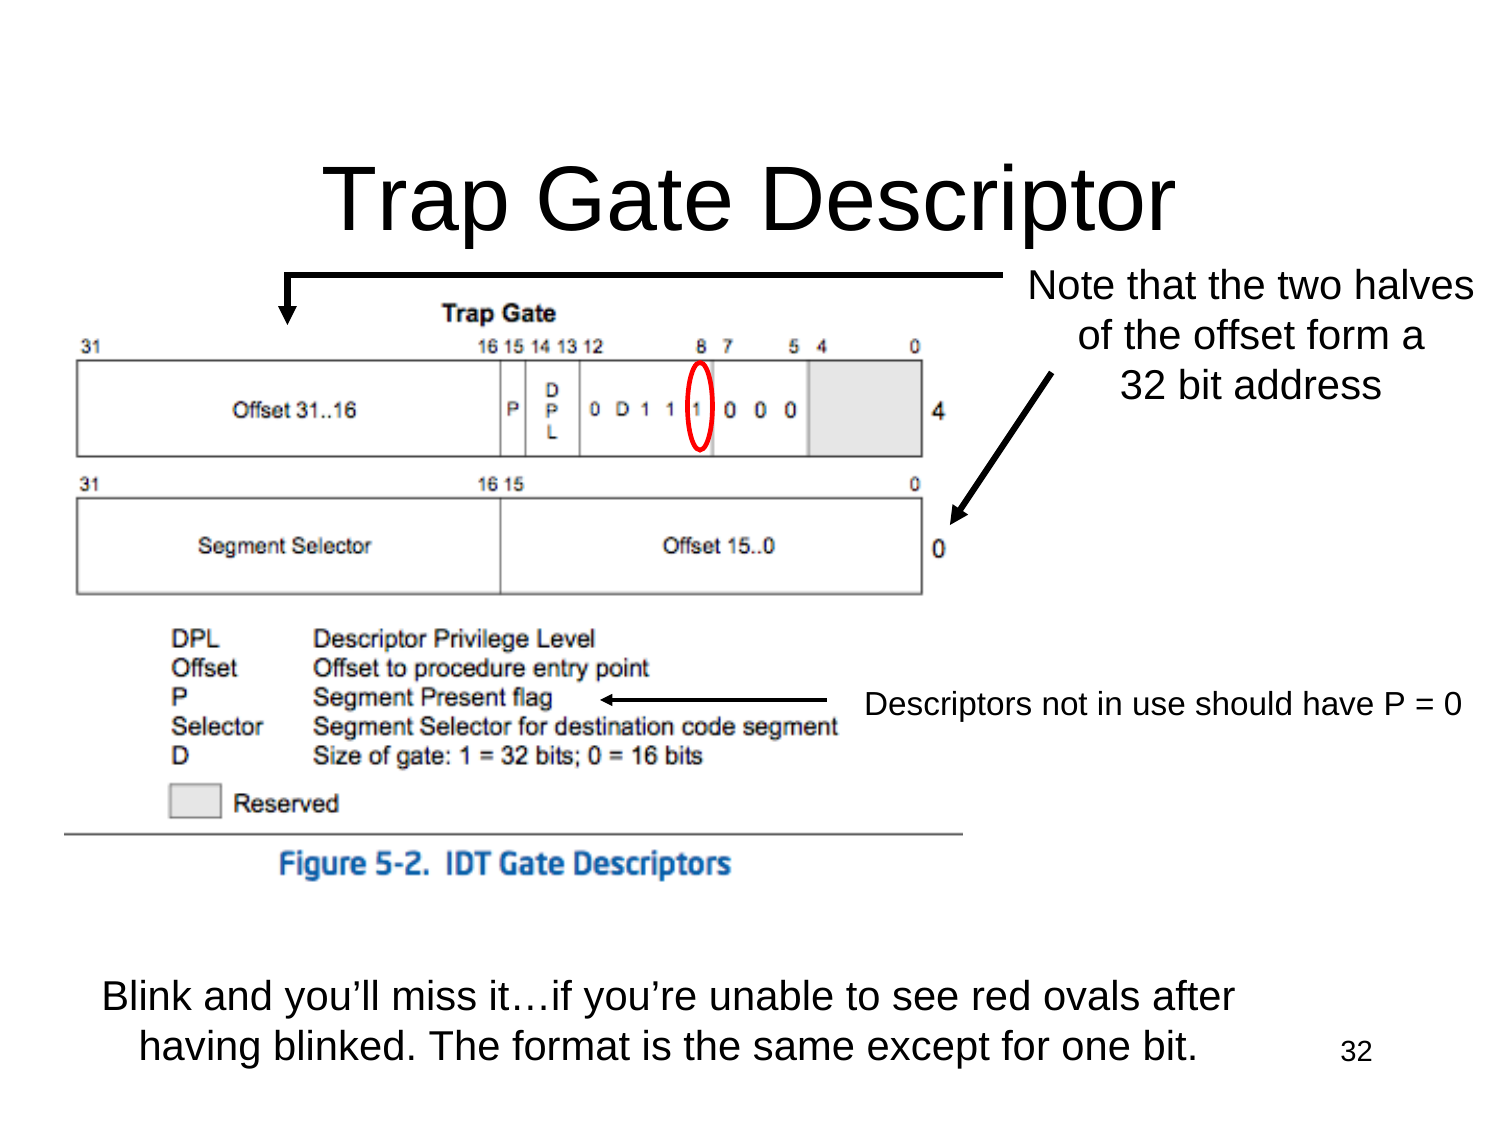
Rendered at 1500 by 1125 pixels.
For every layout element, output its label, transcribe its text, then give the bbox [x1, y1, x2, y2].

text_box Note that the two halves of the offset form a 32 bit address [1012, 249, 1490, 416]
title Trap Gate Descriptor [112, 99, 1388, 288]
picture [64, 289, 963, 888]
text_box Descriptors not in use should have P = 0 [849, 674, 1479, 731]
text_box Blink and you’ll miss it…if you’re unable to see red ovals after having blinked. The format is the same except for one bit. [37, 937, 1301, 1101]
text_box <number> [1301, 1025, 1388, 1101]
